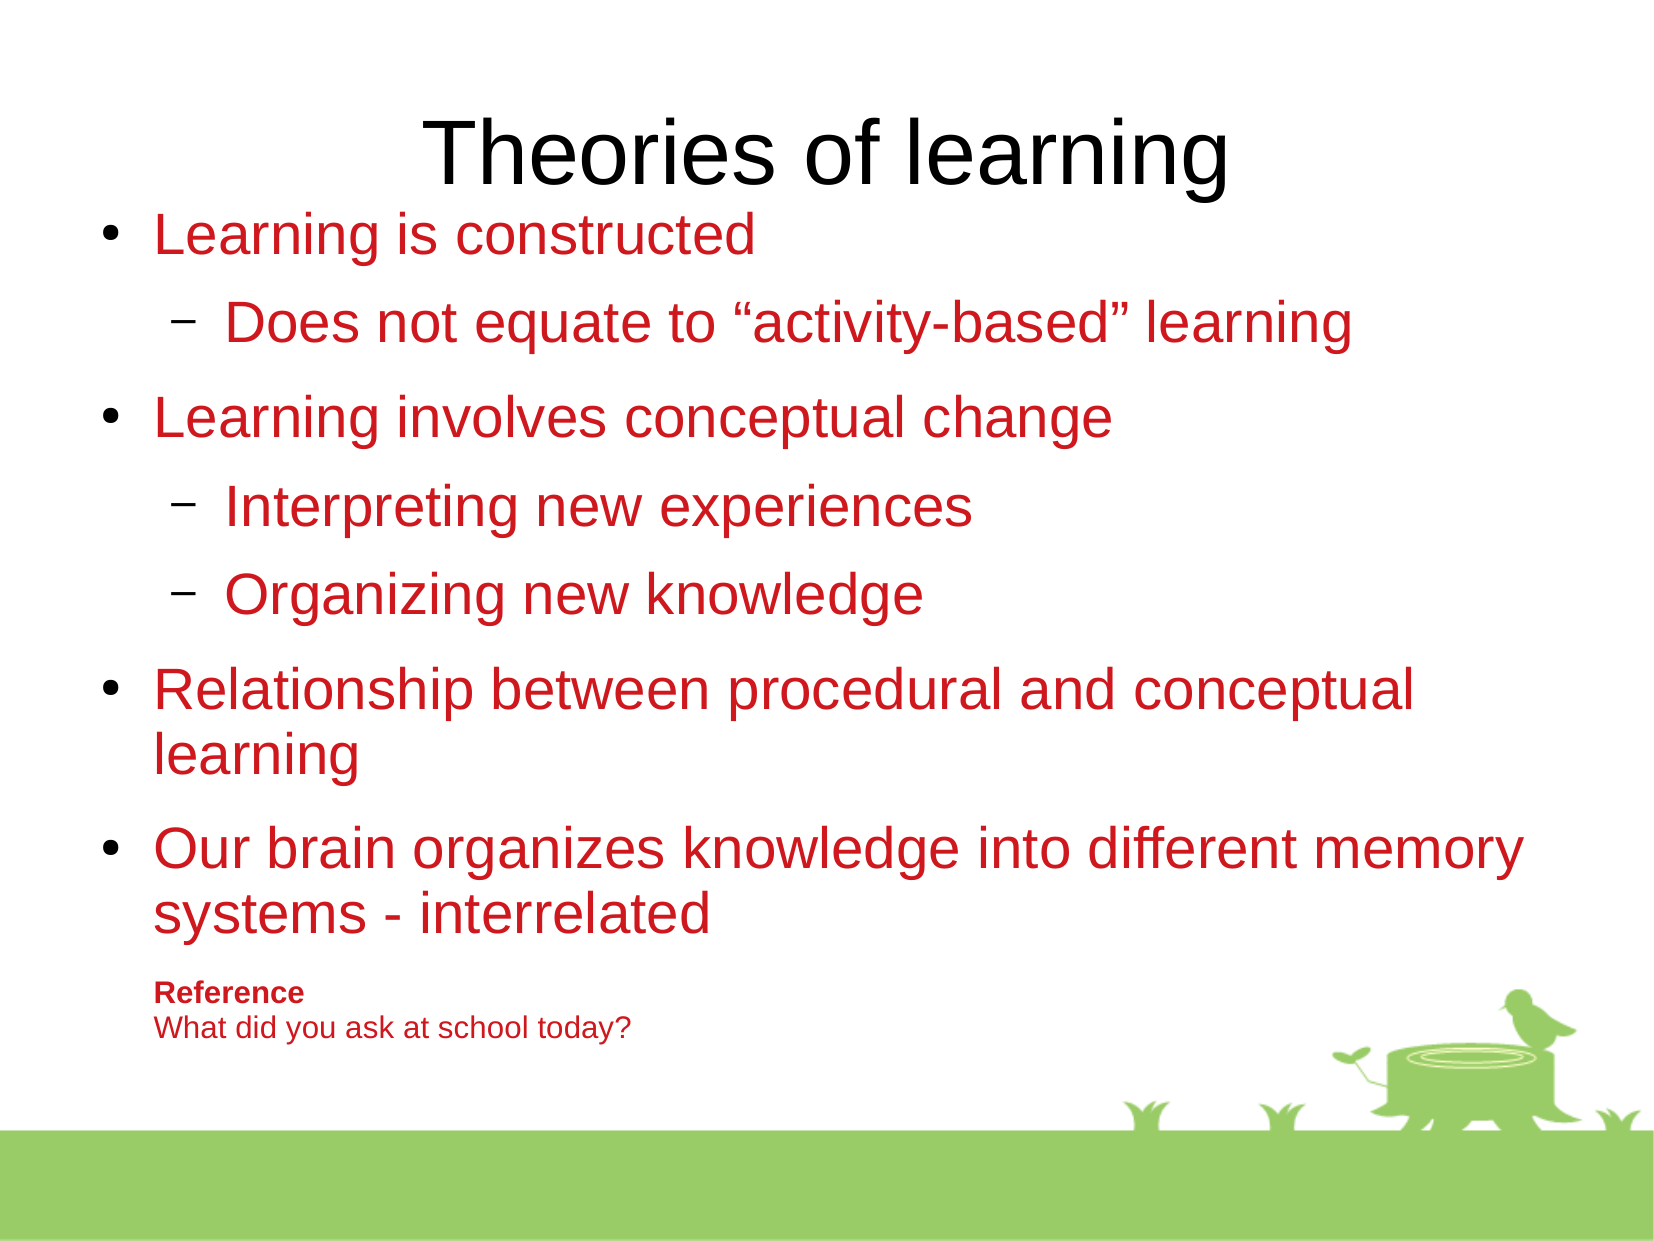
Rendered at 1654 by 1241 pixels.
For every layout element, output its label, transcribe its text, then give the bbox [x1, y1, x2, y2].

list Learning is constructed Does not equate to “activity-based” learning Learning involves conceptual change Interpreting new experiences Organizing new knowledge Relationship between procedural and conceptual learning Our brain organizes knowledge into different memory systems - interrelated Reference What did you ask at school today? [82, 201, 1571, 1046]
picture [0, 0, 1654, 1241]
title Theories of learning [82, 49, 1571, 201]
